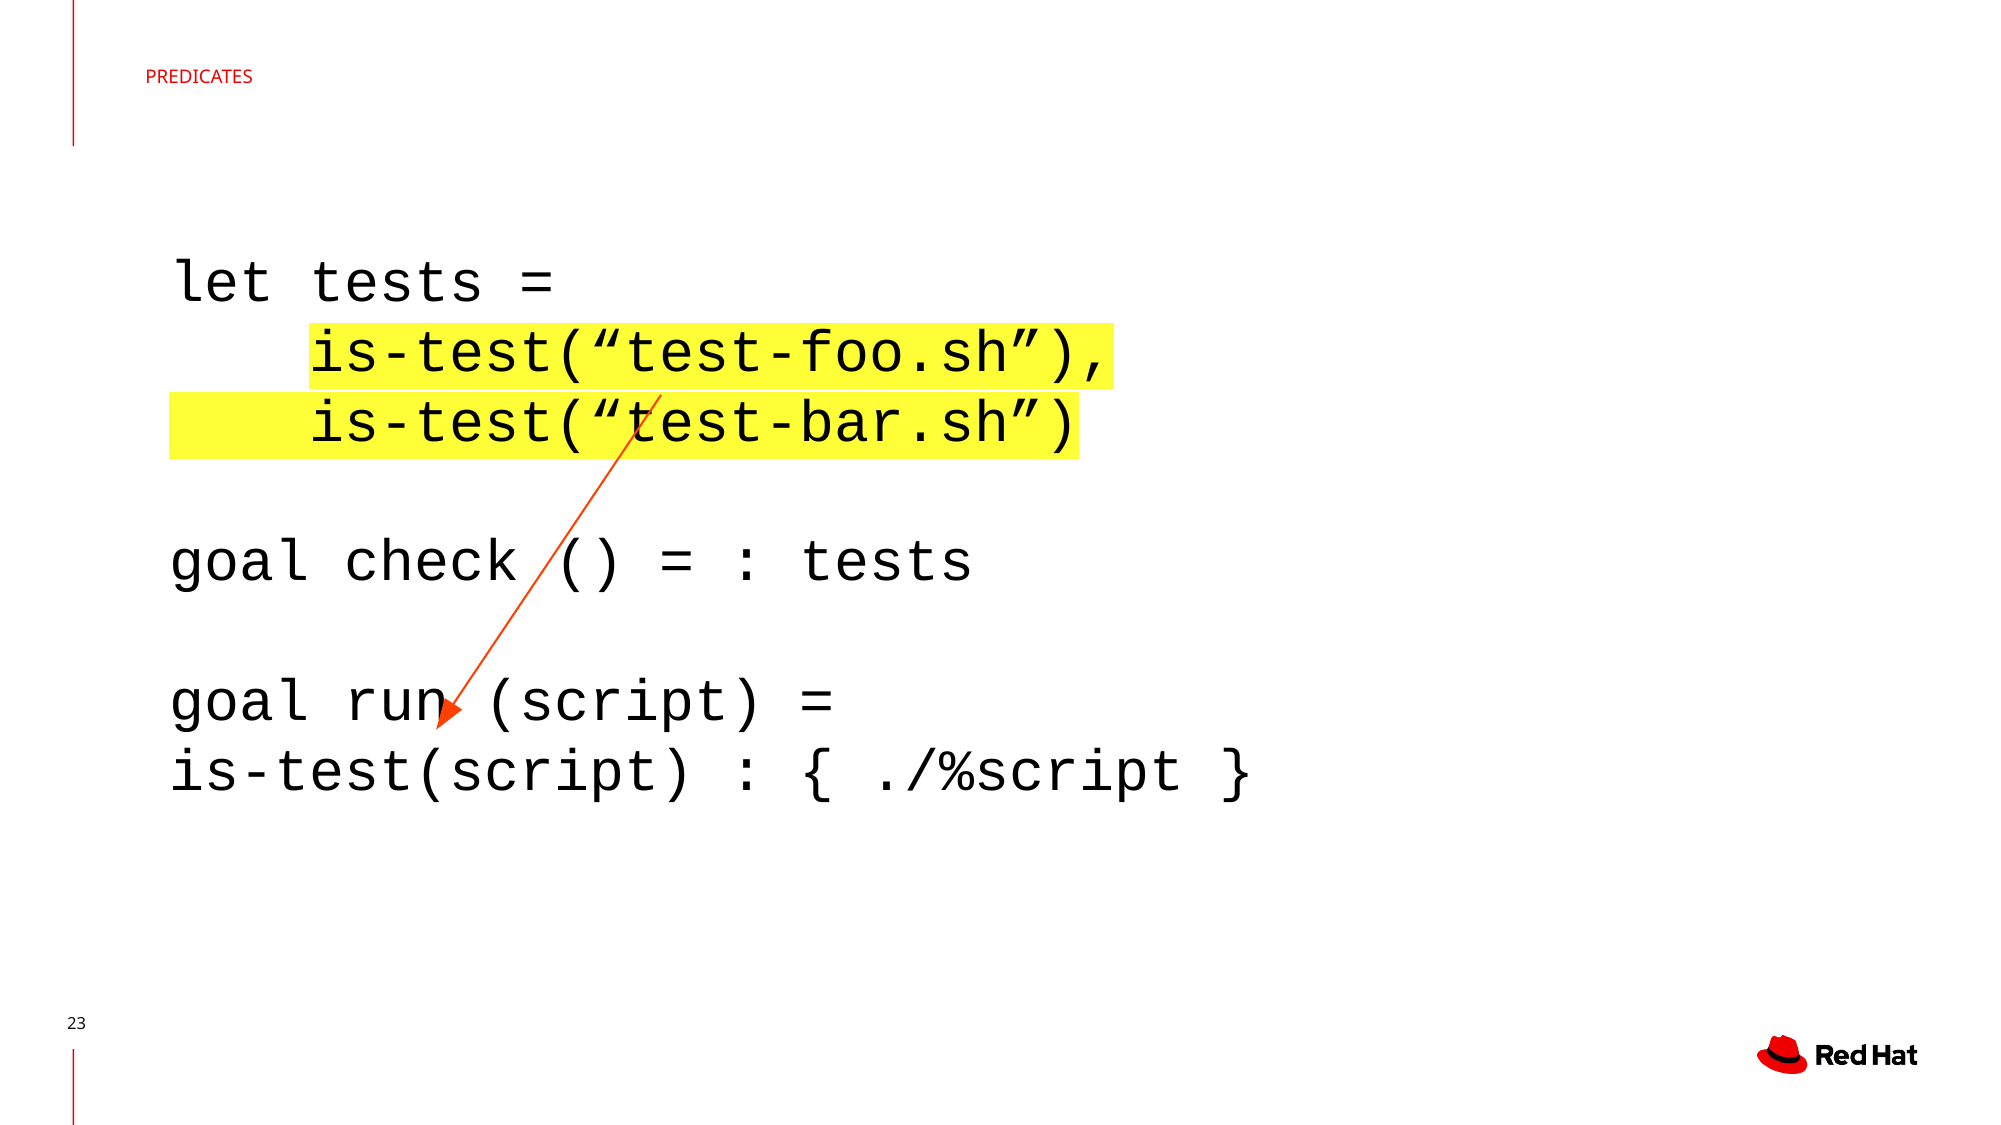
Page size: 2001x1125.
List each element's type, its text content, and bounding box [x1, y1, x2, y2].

picture [1757, 1035, 1918, 1074]
text_box PREDICATES [73, 9, 918, 144]
text_box let tests = is-test(“test-foo.sh”), is-test(“test-bar.sh”) goal check () = : tests goal run (script) = is-test(script) : { ./%script } [154, 235, 1807, 810]
